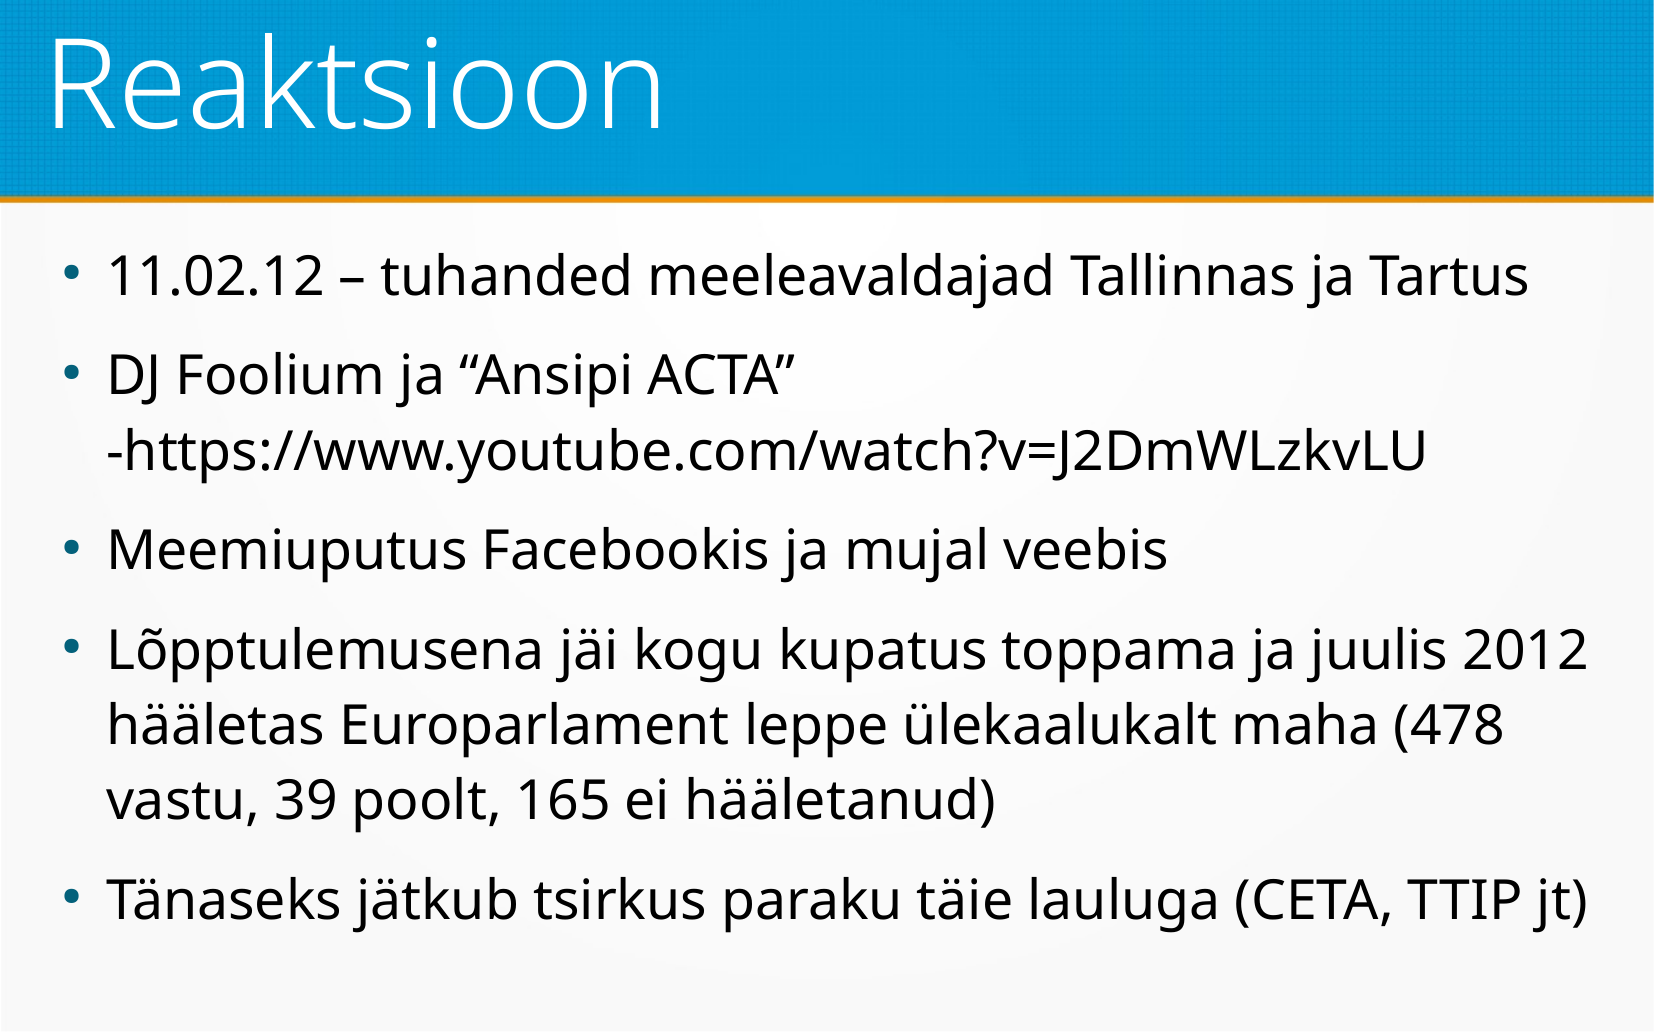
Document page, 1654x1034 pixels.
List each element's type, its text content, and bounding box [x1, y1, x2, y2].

picture [0, 195, 1654, 1034]
title Reaktsioon [43, 0, 1619, 166]
list 11.02.12 – tuhanded meeleavaldajad Tallinnas ja Tartus DJ Foolium ja “Ansipi ACTA” -https://www.youtube.com/watch?v=J2DmWLzkvLU Meemiuputus Facebookis ja mujal veebis Lõpptulemusena jäi kogu kupatus toppama ja juulis 2012 hääletas Europarlament leppe ülekaalukalt maha (478 vastu, 39 poolt, 165 ei hääletanud) Tänaseks jätkub tsirkus paraku täie lauluga (CETA, TTIP jt) [47, 236, 1607, 1002]
